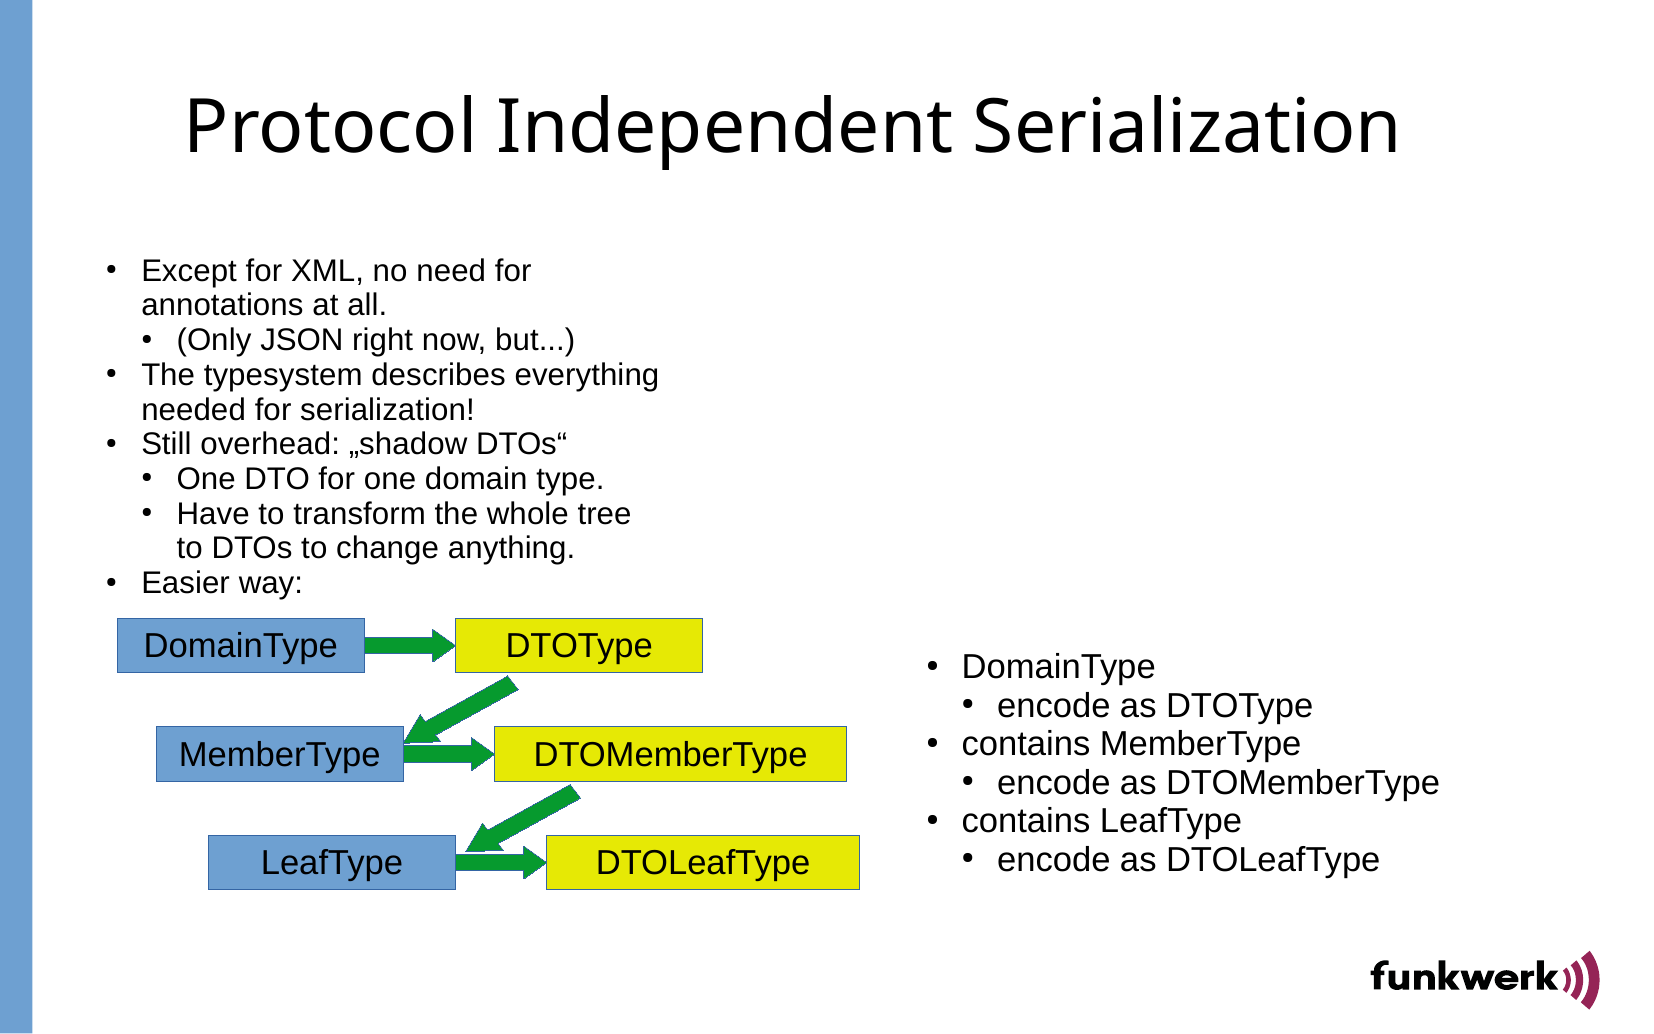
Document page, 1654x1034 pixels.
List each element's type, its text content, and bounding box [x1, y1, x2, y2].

text_box DTOMemberType [494, 726, 847, 782]
text_box Protocol Independent Serialization [169, 65, 1546, 221]
text_box [364, 629, 456, 662]
text_box [403, 675, 519, 744]
text_box DomainType [117, 618, 365, 673]
text_box [455, 846, 547, 879]
text_box DTOLeafType [546, 835, 860, 890]
text_box DomainType encode as DTOType contains MemberType encode as DTOMemberType contains LeafType encode as DTOLeafType [911, 640, 1576, 886]
text_box DTOType [455, 618, 703, 673]
text_box MemberType [156, 726, 404, 782]
text_box [403, 737, 495, 771]
text_box [465, 784, 581, 852]
text_box LeafType [208, 835, 456, 890]
text_box Except for XML, no need for annotations at all. (Only JSON right now, but...) The typesystem describes everything needed for serialization! Still overhead: „shadow DTOs“ One DTO for one domain type. Have to transform the whole tree to DTOs to change anything. Easier way: [91, 245, 887, 1003]
